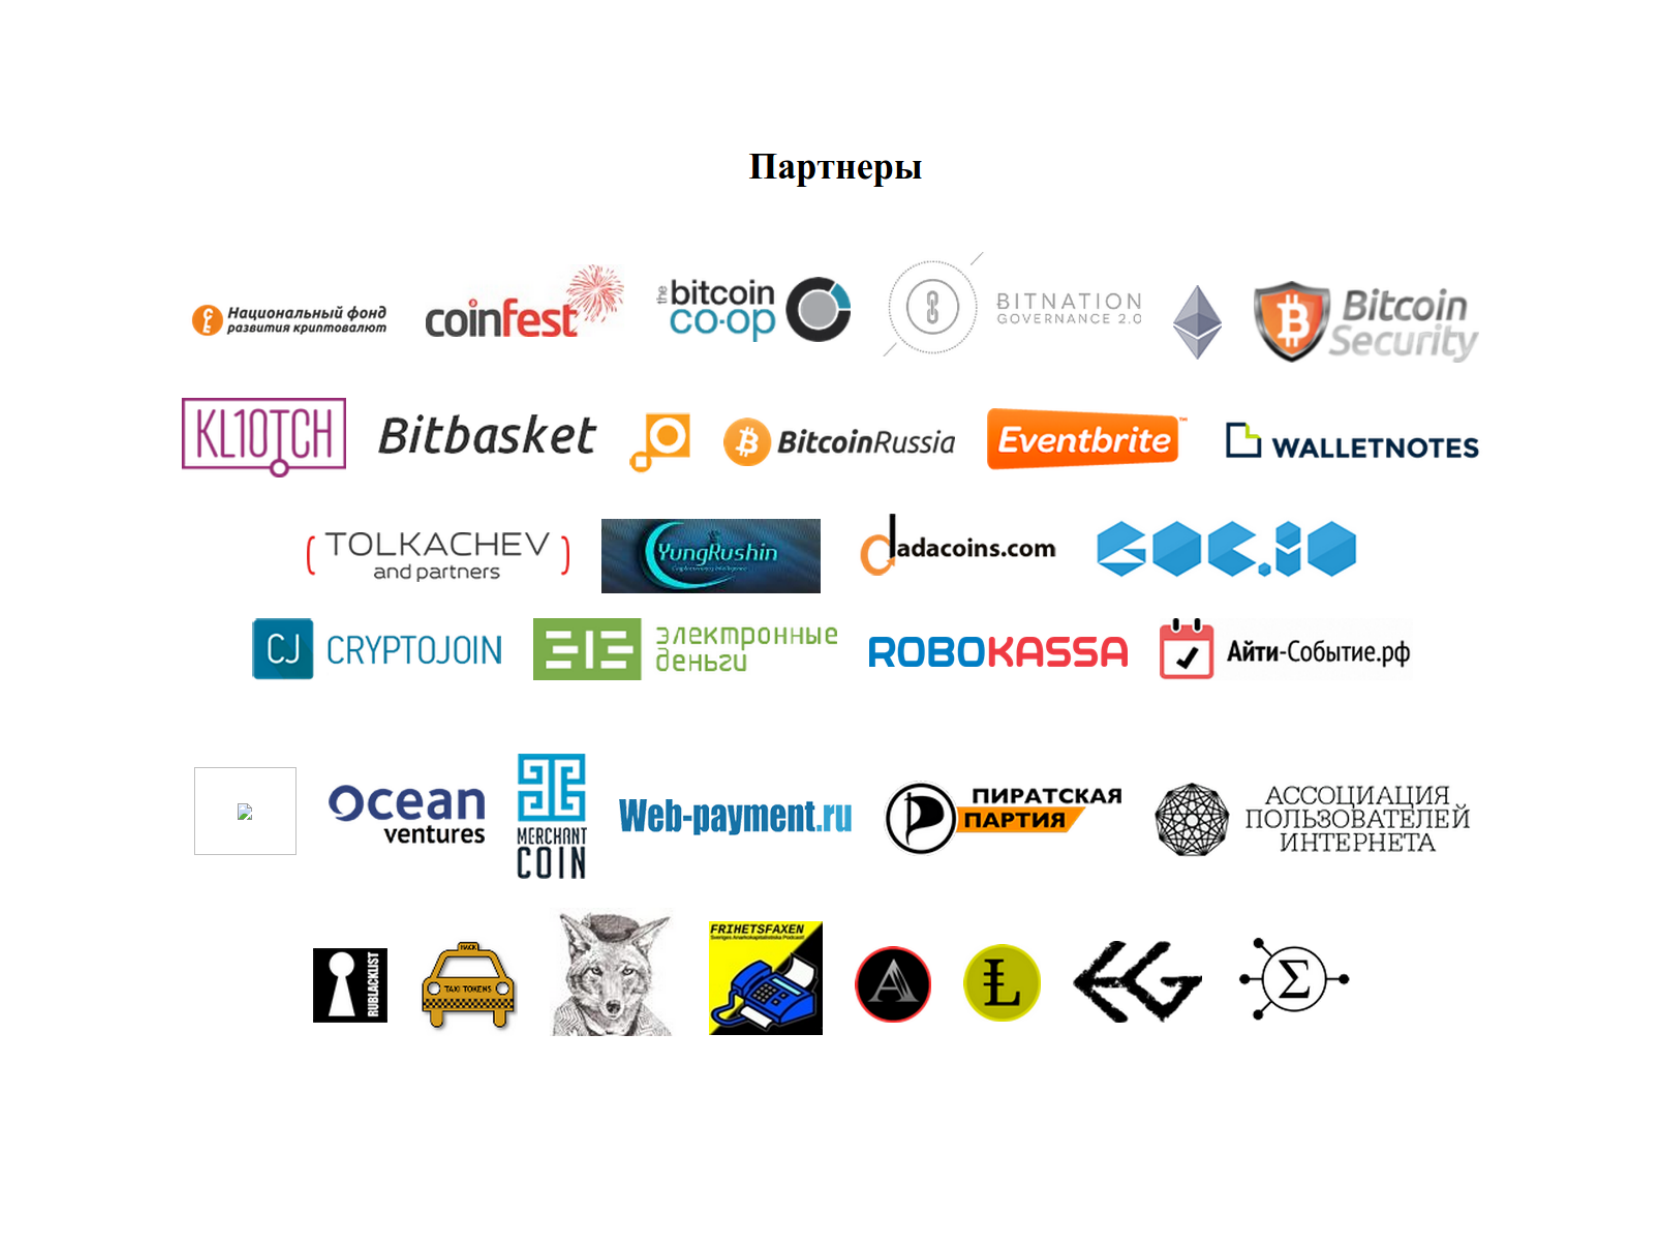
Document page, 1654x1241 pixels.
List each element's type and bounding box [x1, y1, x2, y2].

picture [5, 132, 1654, 1063]
